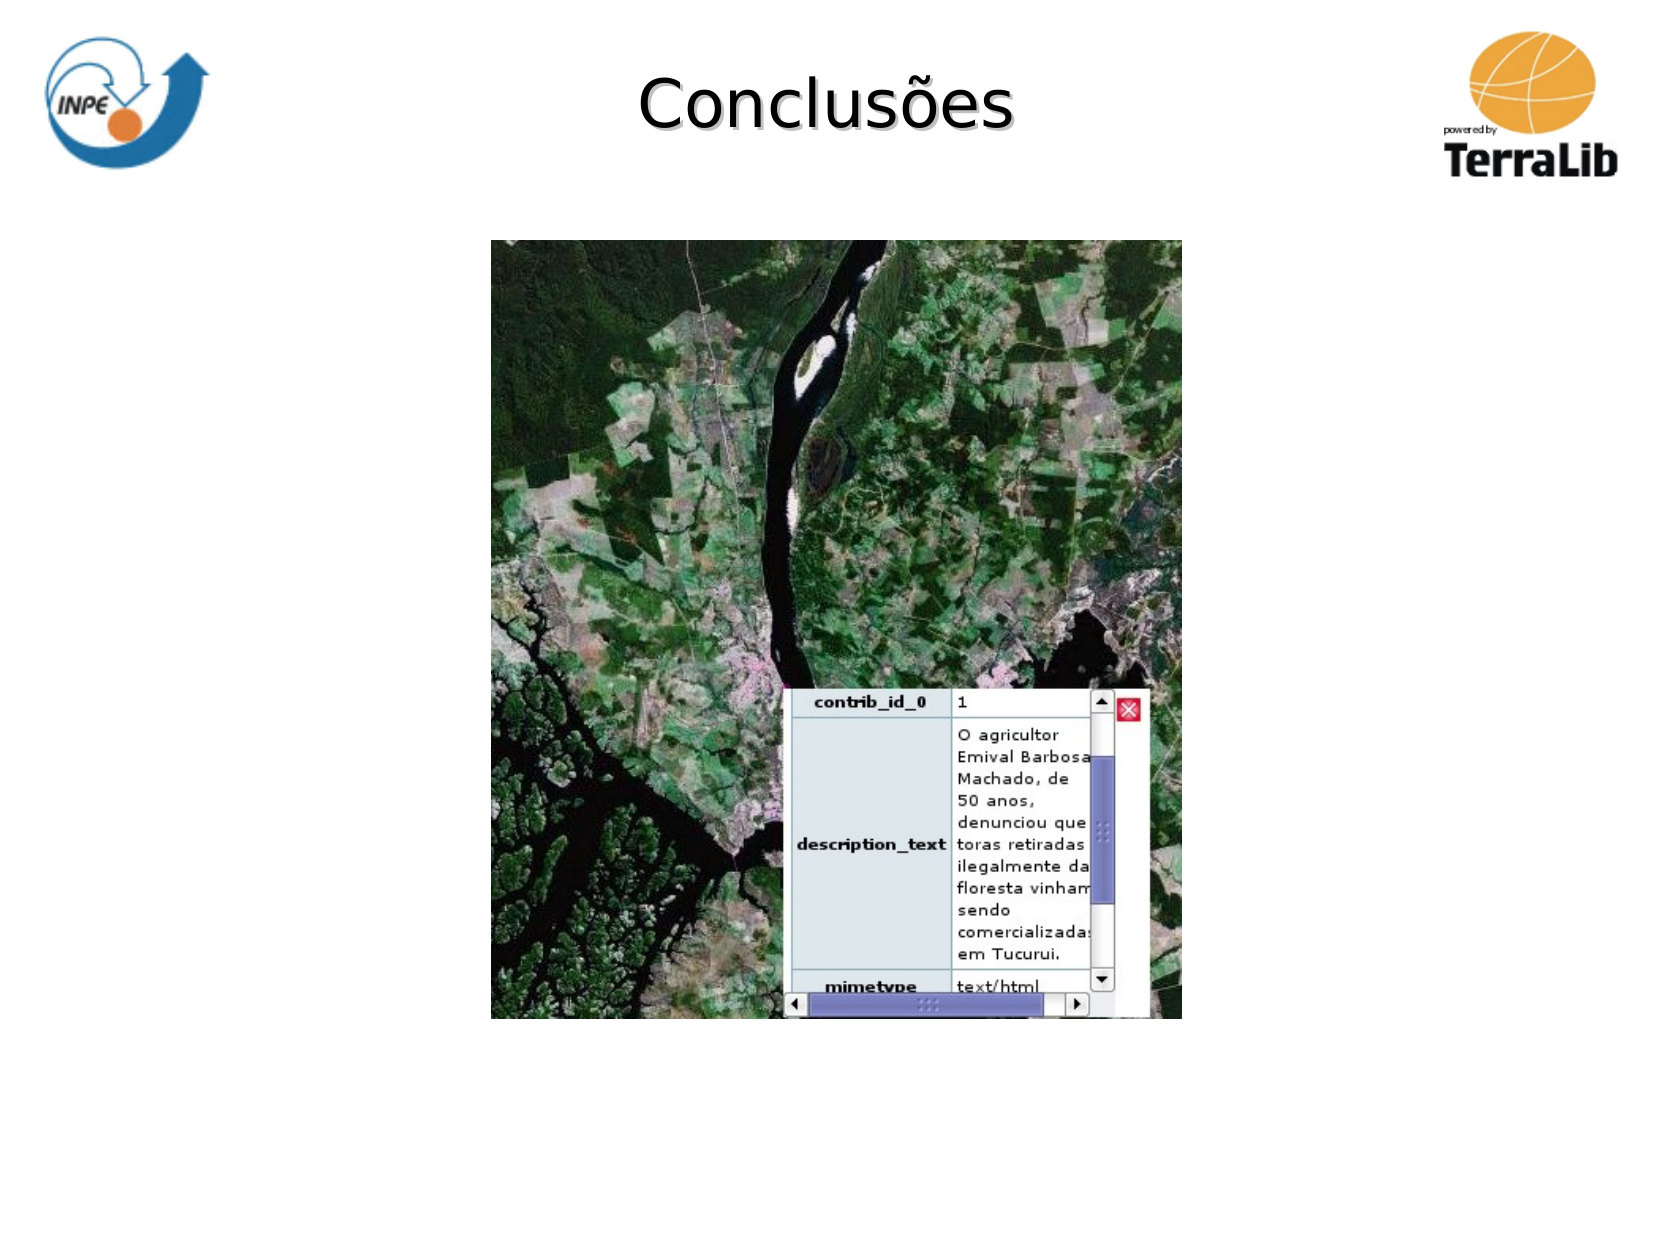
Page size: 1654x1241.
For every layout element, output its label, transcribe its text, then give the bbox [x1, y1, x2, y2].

picture [491, 240, 1182, 1019]
picture [35, 29, 220, 178]
title Conclusões [206, 33, 1447, 176]
picture [1443, 29, 1619, 178]
